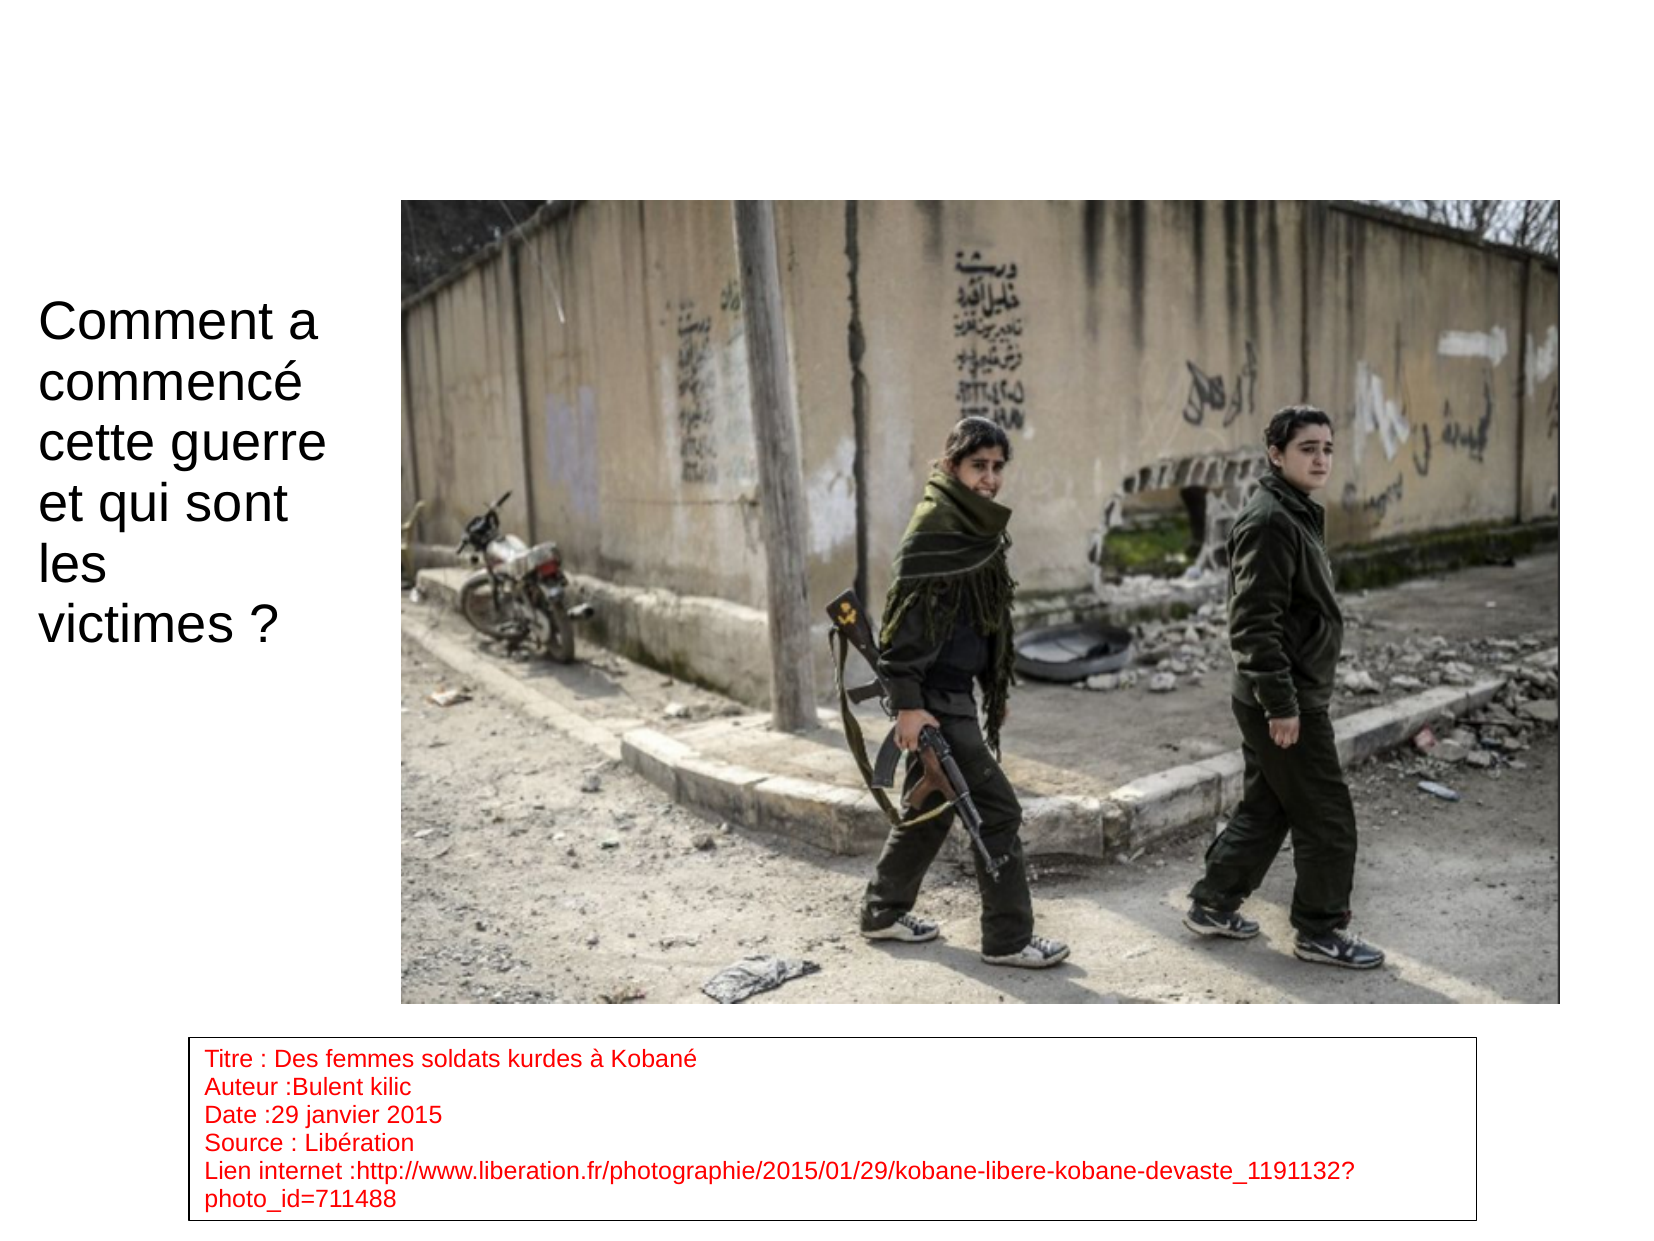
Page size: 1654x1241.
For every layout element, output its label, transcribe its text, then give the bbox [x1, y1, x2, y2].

text_box Titre : Des femmes soldats kurdes à Kobané Auteur :Bulent kilic Date :29 janvier 2015 Source : Libération Lien internet :http://www.liberation.fr/photographie/2015/01/29/kobane-libere-kobane-devaste_1191132?photo_id=711488 [188, 1037, 1477, 1221]
text_box Comment a commencé cette guerre et qui sont les victimes ? [23, 283, 378, 662]
picture [401, 200, 1560, 1004]
